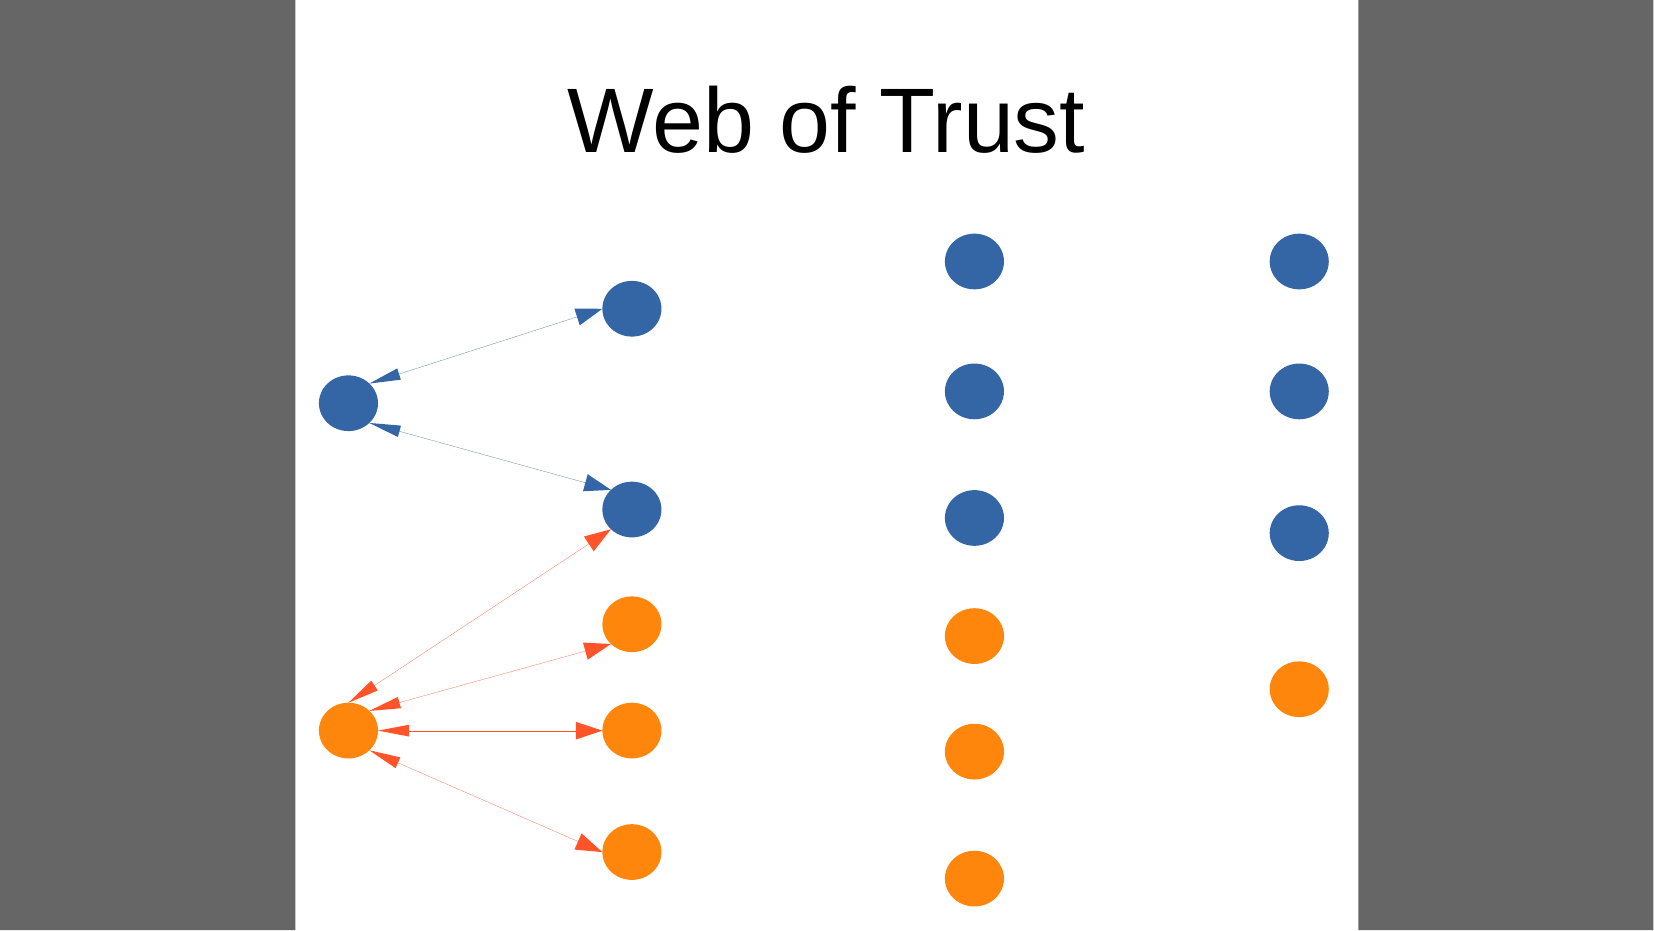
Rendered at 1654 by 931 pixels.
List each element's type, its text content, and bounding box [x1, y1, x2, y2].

text_box [944, 363, 1004, 420]
text_box [944, 608, 1004, 664]
title Web of Trust [354, 64, 1300, 178]
text_box [602, 702, 662, 759]
text_box [944, 723, 1004, 780]
text_box [602, 824, 662, 880]
text_box [602, 596, 662, 653]
text_box [944, 233, 1004, 290]
text_box [1269, 233, 1329, 290]
text_box [602, 280, 662, 337]
text_box [318, 375, 379, 432]
text_box [318, 702, 378, 759]
text_box [1269, 363, 1329, 420]
text_box [1269, 505, 1329, 562]
text_box [602, 481, 662, 538]
text_box [1269, 661, 1329, 718]
text_box [944, 490, 1004, 546]
text_box [944, 850, 1004, 907]
